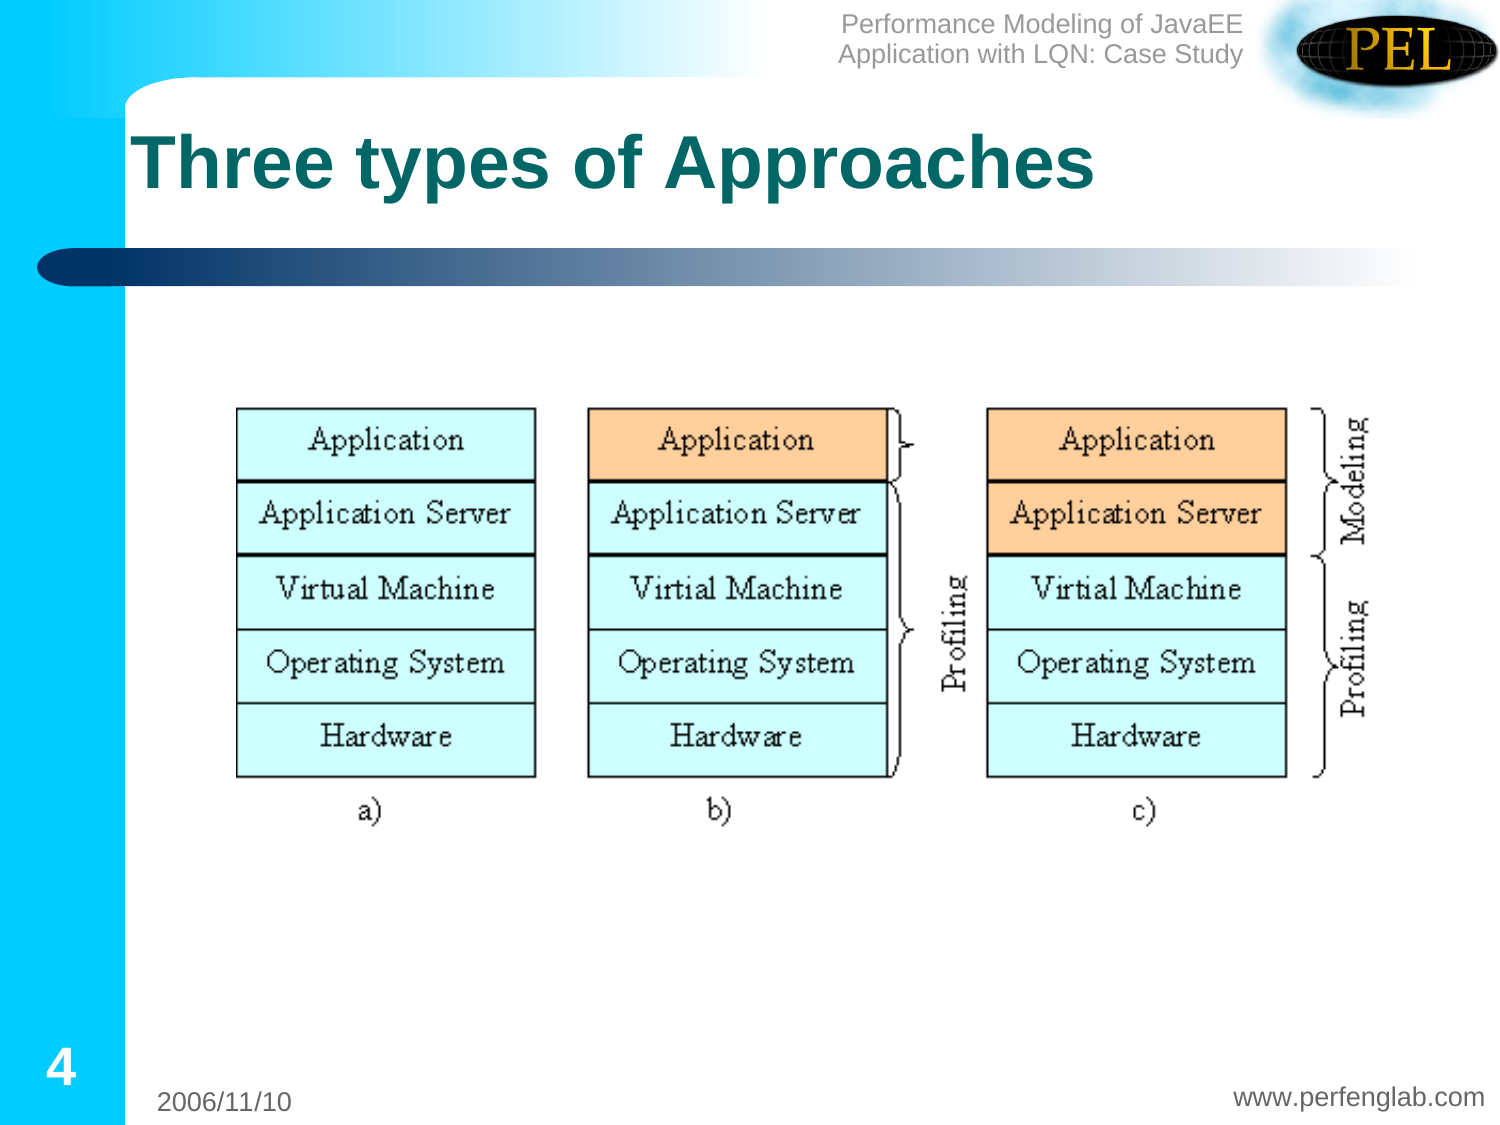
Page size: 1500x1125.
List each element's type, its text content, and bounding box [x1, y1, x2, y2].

title Three types of Approaches [130, 83, 1408, 248]
picture [236, 383, 1388, 852]
picture [1251, 0, 1500, 119]
